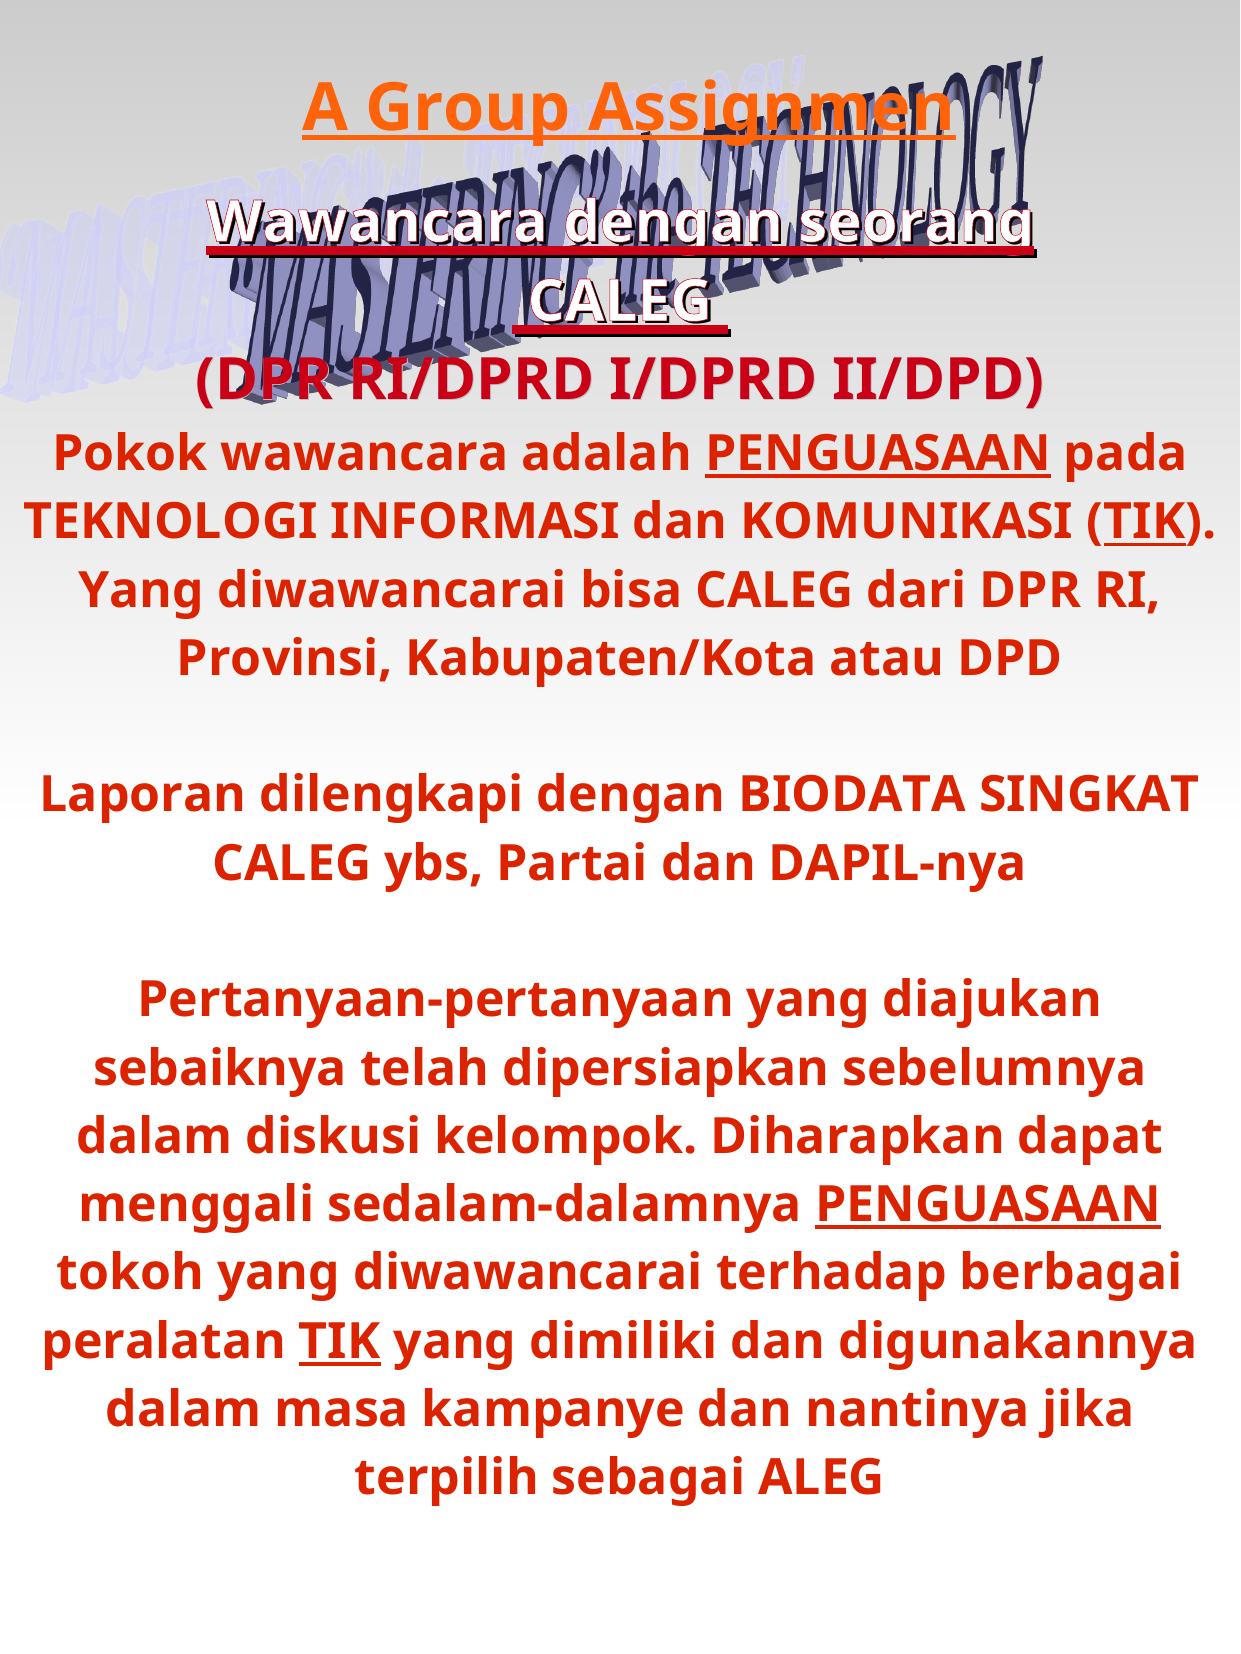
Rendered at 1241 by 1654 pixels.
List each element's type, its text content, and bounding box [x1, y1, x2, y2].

list A Group Assignmen Wawancara dengan seorang CALEG (DPR RI/DPRD I/DPRD II/DPD) Pokok wawancara adalah PENGUASAAN pada TEKNOLOGI INFORMASI dan KOMUNIKASI (TIK). Yang diwawancarai bisa CALEG dari DPR RI, Provinsi, Kabupaten/Kota atau DPD Laporan dilengkapi dengan BIODATA SINGKAT CALEG ybs, Partai dan DAPIL-nya Pertanyaan-pertanyaan yang diajukan sebaiknya telah dipersiapkan sebelumnya dalam diskusi kelompok. Diharapkan dapat menggali sedalam-dalamnya PENGUASAAN tokoh yang diwawancarai terhadap berbagai peralatan TIK yang dimiliki dan digunakannya dalam masa kampanye dan nantinya jika terpilih sebagai ALEG [0, 29, 1241, 1654]
